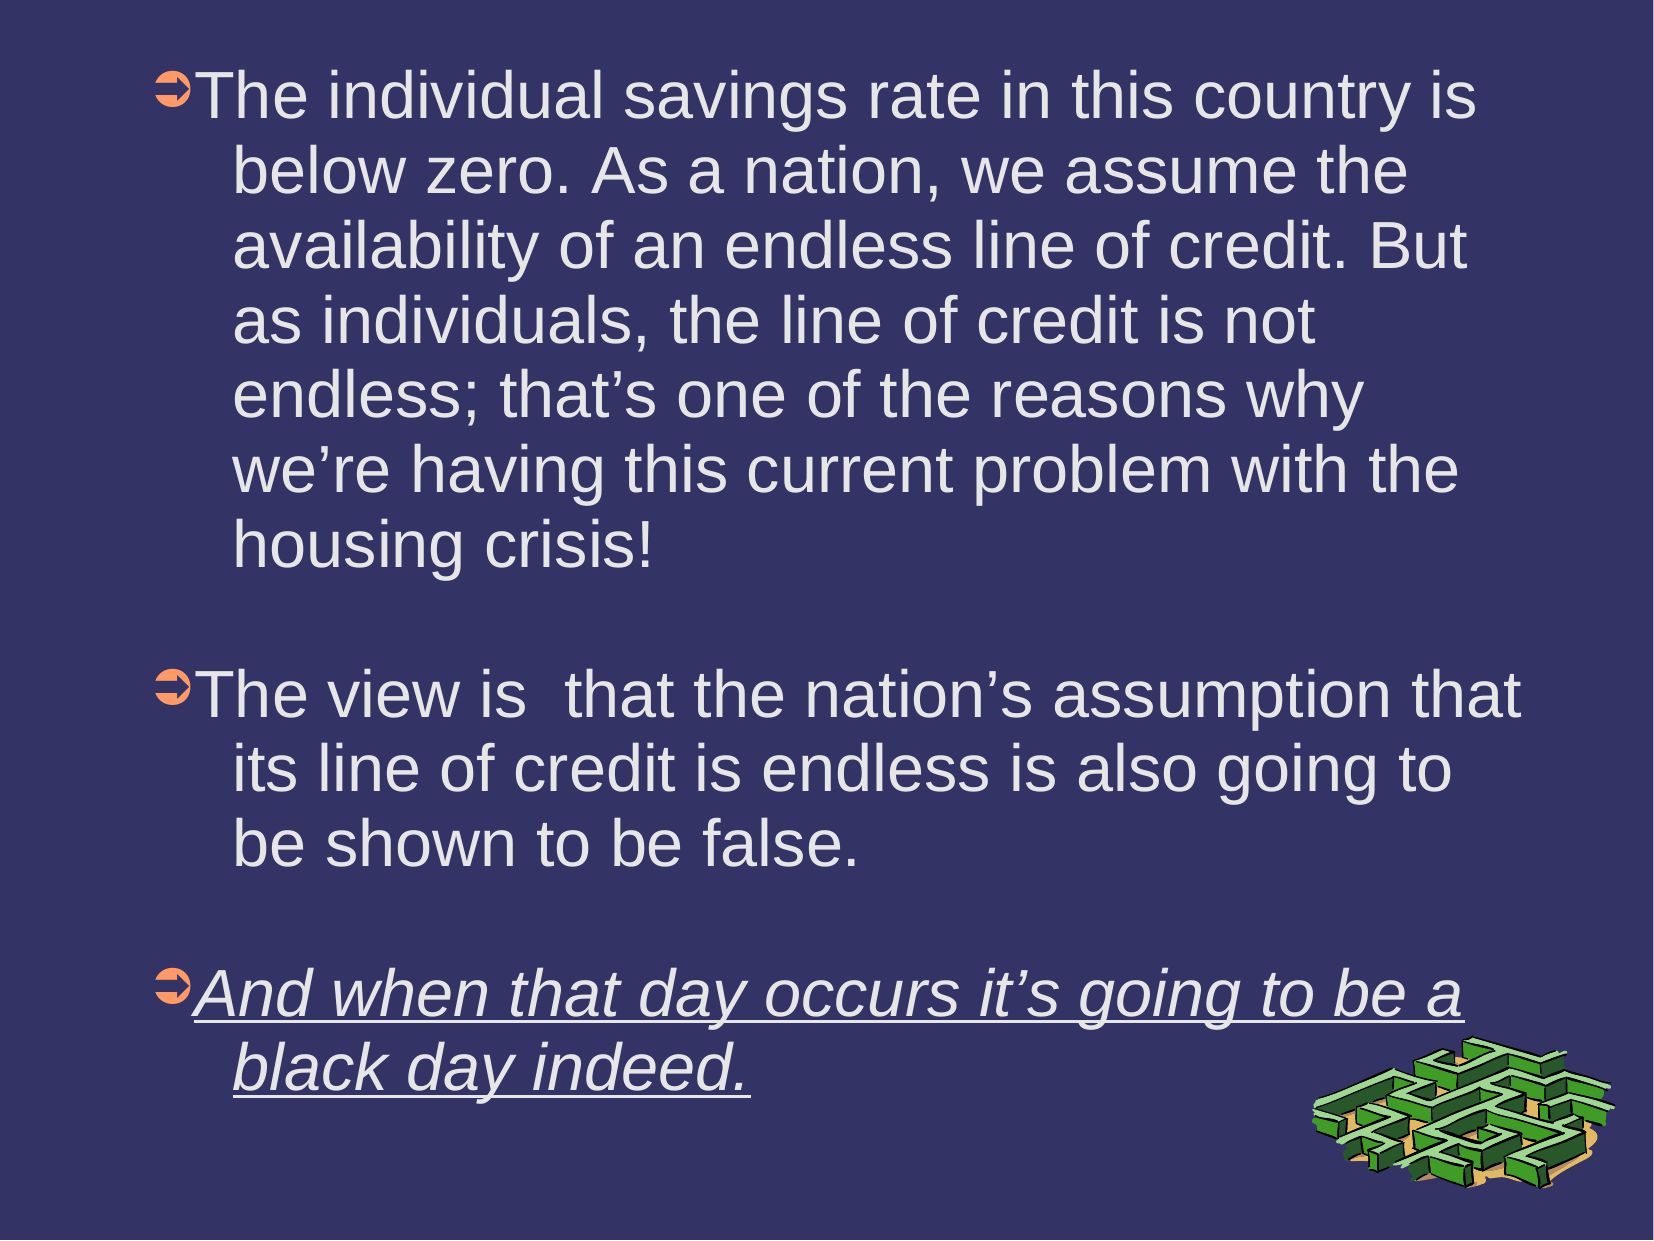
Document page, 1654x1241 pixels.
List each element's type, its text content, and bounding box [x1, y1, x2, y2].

list The individual savings rate in this country is below zero. As a nation, we assume the availability of an endless line of credit. But as individuals, the line of credit is not endless; that’s one of the reasons why we’re having this current problem with the housing crisis! The view is that the nation’s assumption that its line of credit is endless is also going to be shown to be false. And when that day occurs it’s going to be a black day indeed. [150, 58, 1541, 1102]
